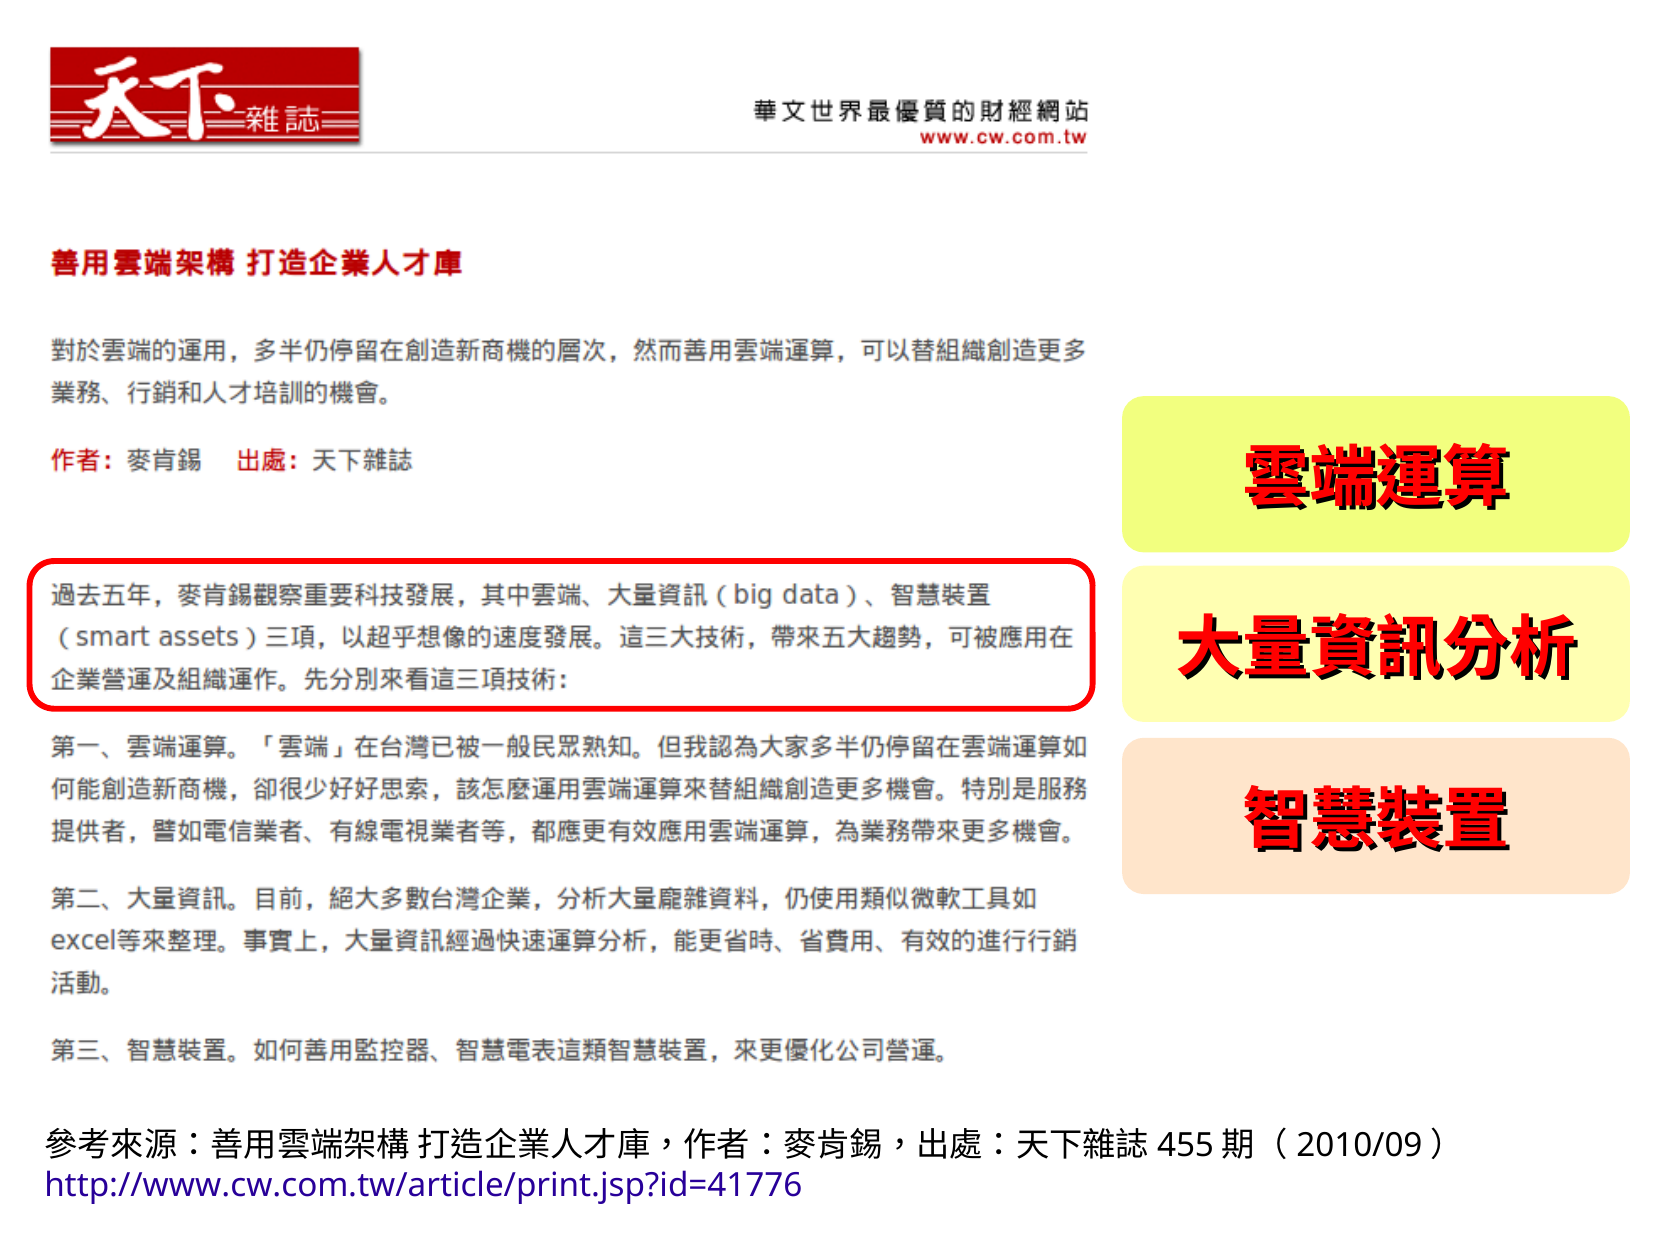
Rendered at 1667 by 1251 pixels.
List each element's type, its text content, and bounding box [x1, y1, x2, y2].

picture [22, 29, 1145, 1093]
text_box 大量資訊分析 [1122, 565, 1630, 722]
text_box 雲端運算 [1122, 396, 1630, 553]
text_box 智慧裝置 [1122, 737, 1630, 895]
text_box 參考來源：善用雲端架構 打造企業人才庫，作者：麥肯錫，出處：天下雜誌455期（2010/09） http://www.cw.com.tw/article/print.jsp?id=41776 [29, 1115, 1625, 1211]
